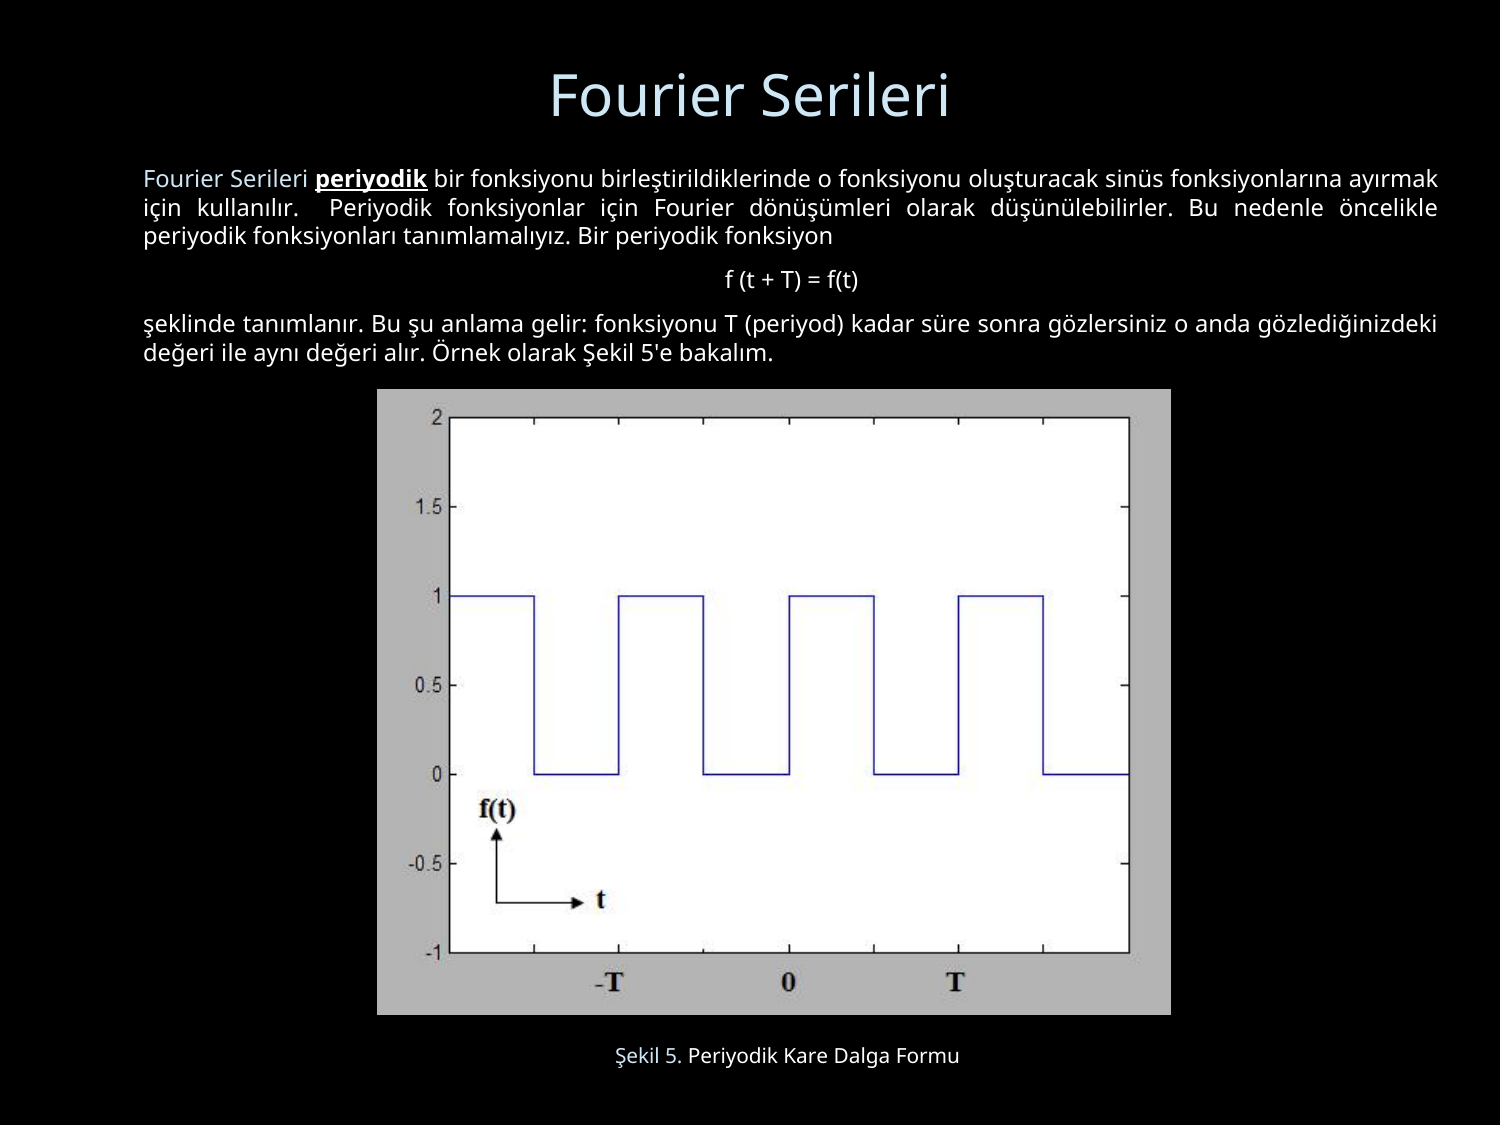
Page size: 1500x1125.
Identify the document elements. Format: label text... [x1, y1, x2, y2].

list Fourier Serileri periyodik bir fonksiyonu birleştirildiklerinde o fonksiyonu oluşturacak sinüs fonksiyonlarına ayırmak için kullanılır. Periyodik fonksiyonlar için Fourier dönüşümleri olarak düşünülebilirler. Bu nedenle öncelikle periyodik fonksiyonları tanımlamalıyız. Bir periyodik fonksiyon f (t + T) = f(t) şeklinde tanımlanır. Bu şu anlama gelir: fonksiyonu T (periyod) kadar süre sonra gözlersiniz o anda gözlediğinizdeki değeri ile aynı değeri alır. Örnek olarak Şekil 5'e bakalım. [75, 156, 1456, 376]
picture [377, 389, 1171, 1015]
title Fourier Serileri [75, 21, 1426, 156]
text_box Şekil 5. Periyodik Kare Dalga Formu [135, 1035, 1441, 1081]
